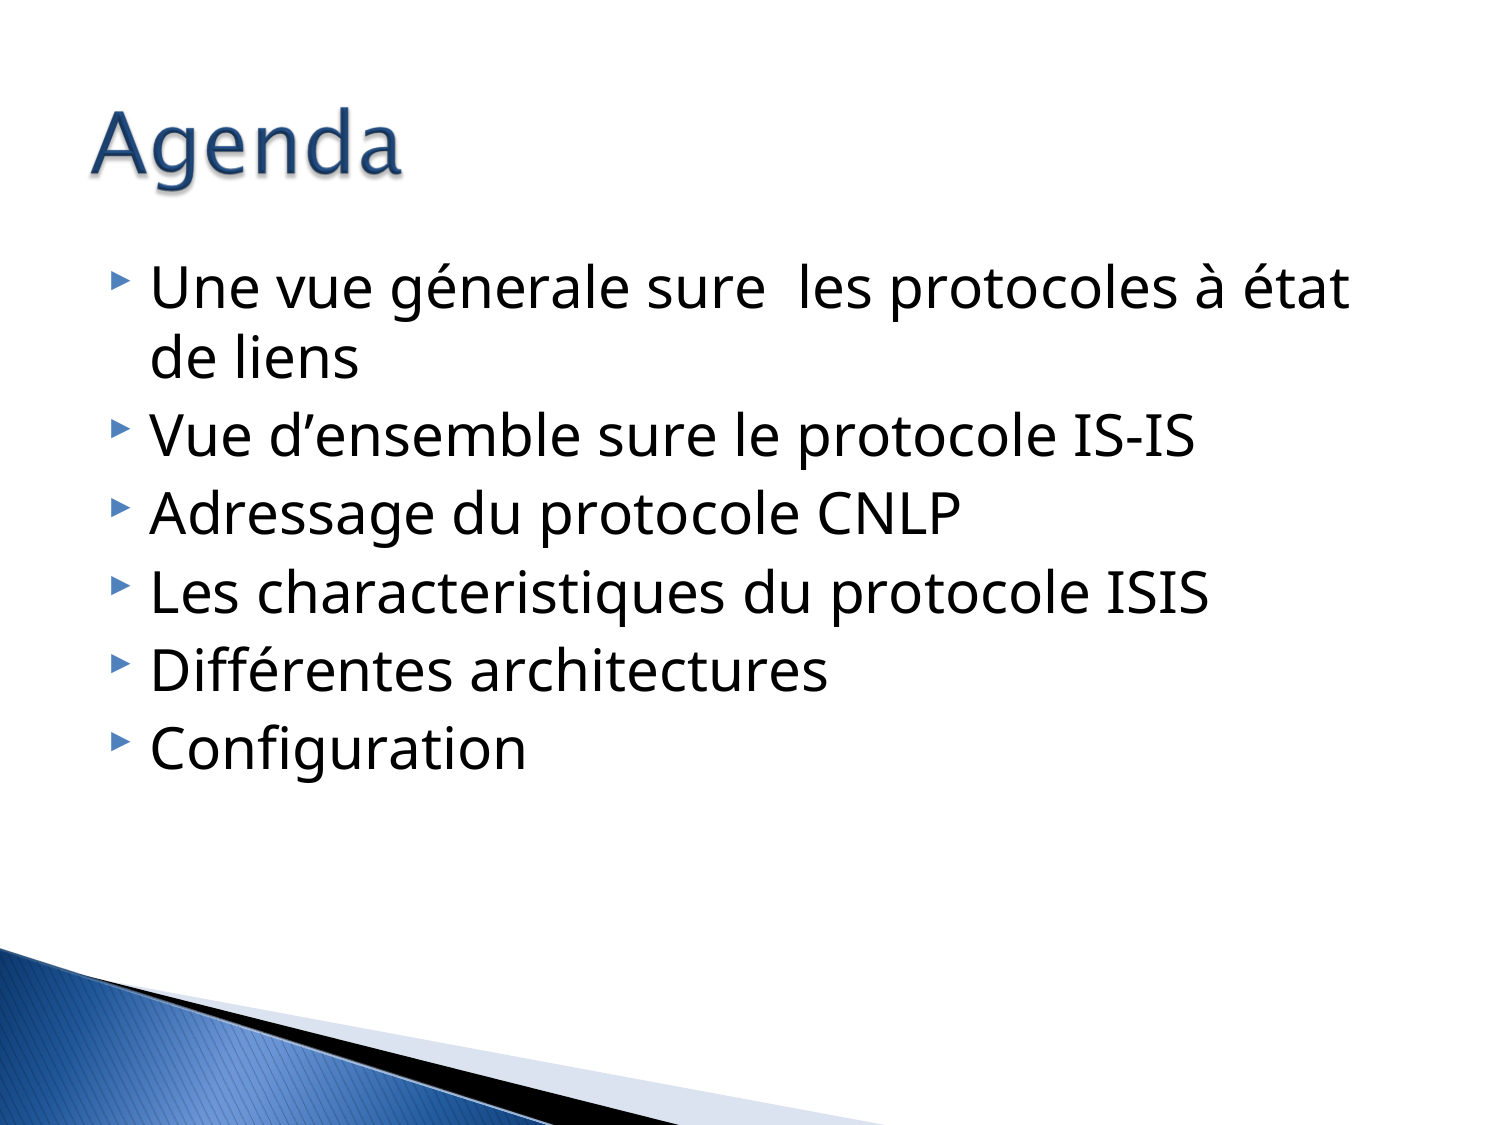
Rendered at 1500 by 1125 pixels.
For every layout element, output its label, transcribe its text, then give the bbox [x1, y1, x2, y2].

list Une vue génerale sure les protocoles à état de liens Vue d’ensemble sure le protocole IS-IS Adressage du protocole CNLP Les characteristiques du protocole ISIS Différentes architectures Configuration [75, 242, 1426, 986]
picture [0, 947, 559, 1125]
text_box [75, 45, 1426, 234]
